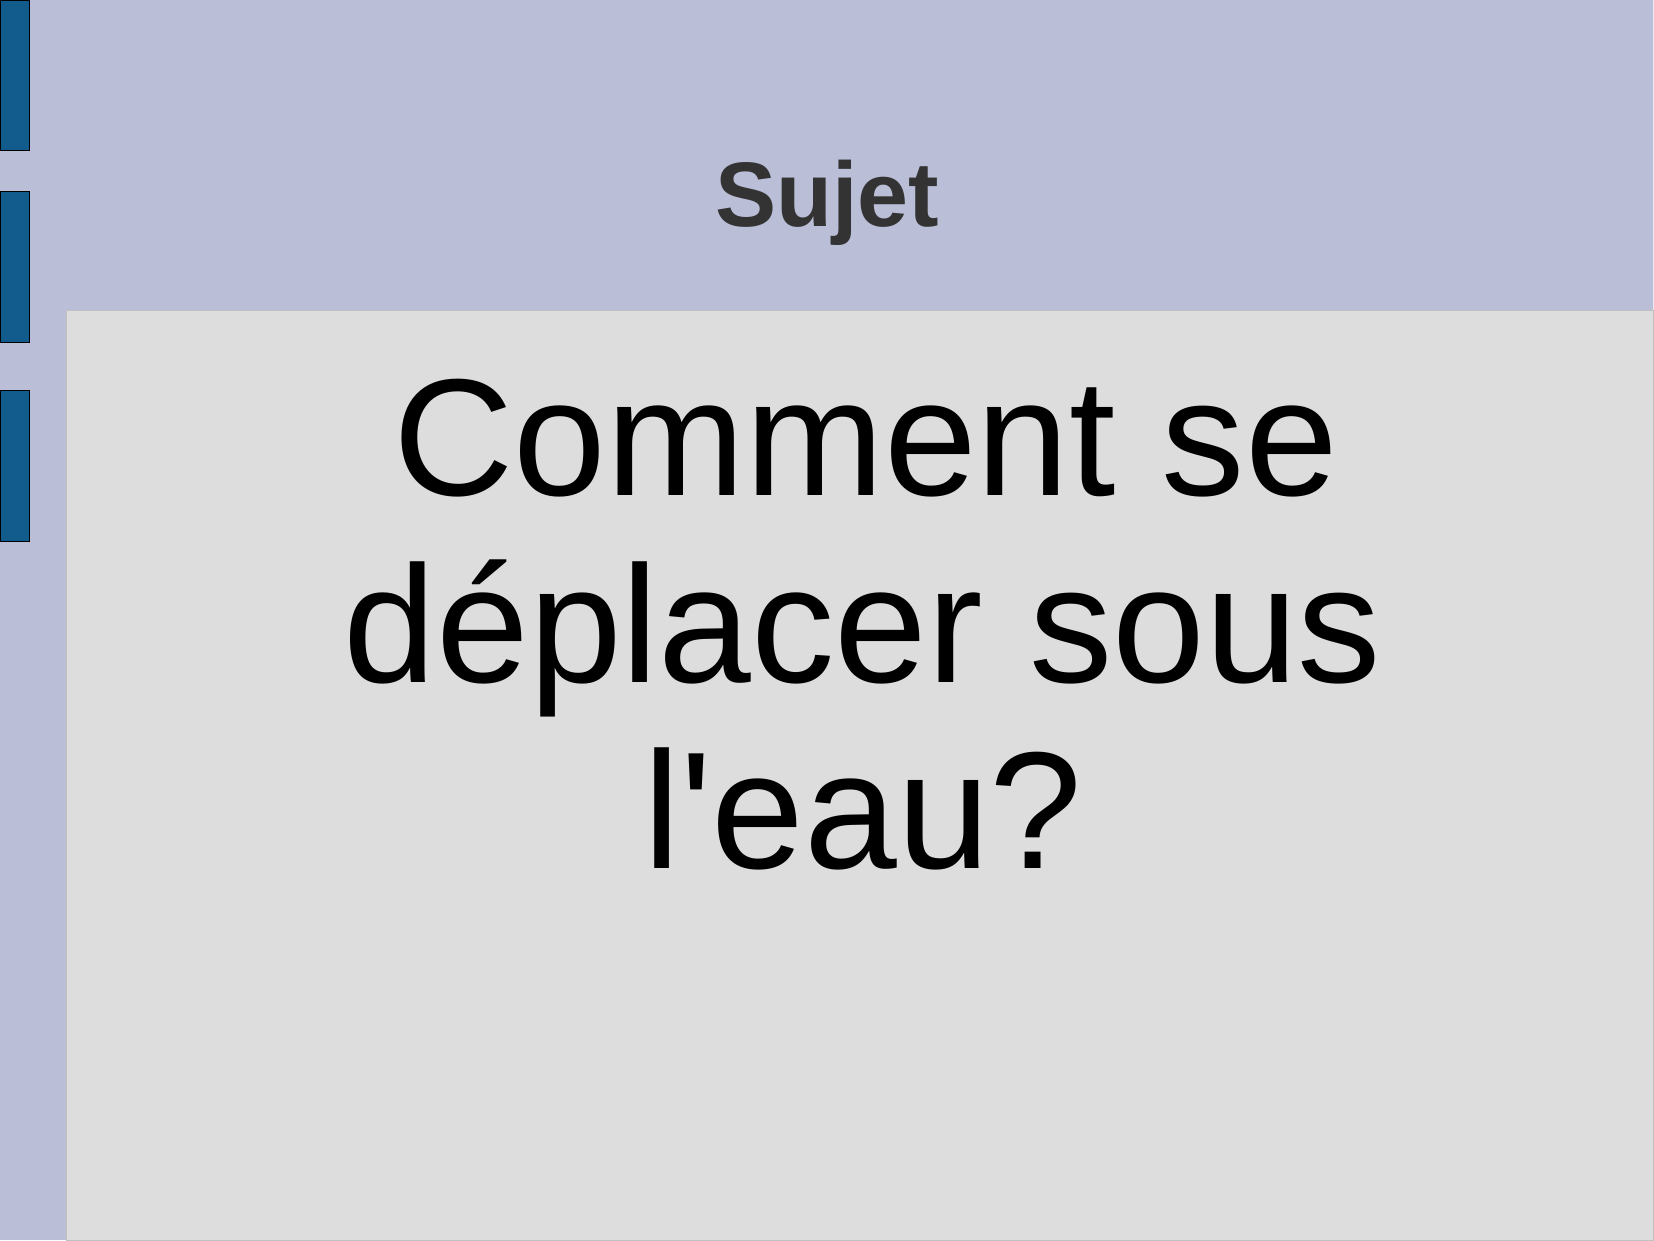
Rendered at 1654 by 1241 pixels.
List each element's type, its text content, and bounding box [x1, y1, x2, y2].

title Sujet [121, 98, 1534, 291]
list Comment se déplacer sous l'eau? [121, 344, 1534, 1112]
